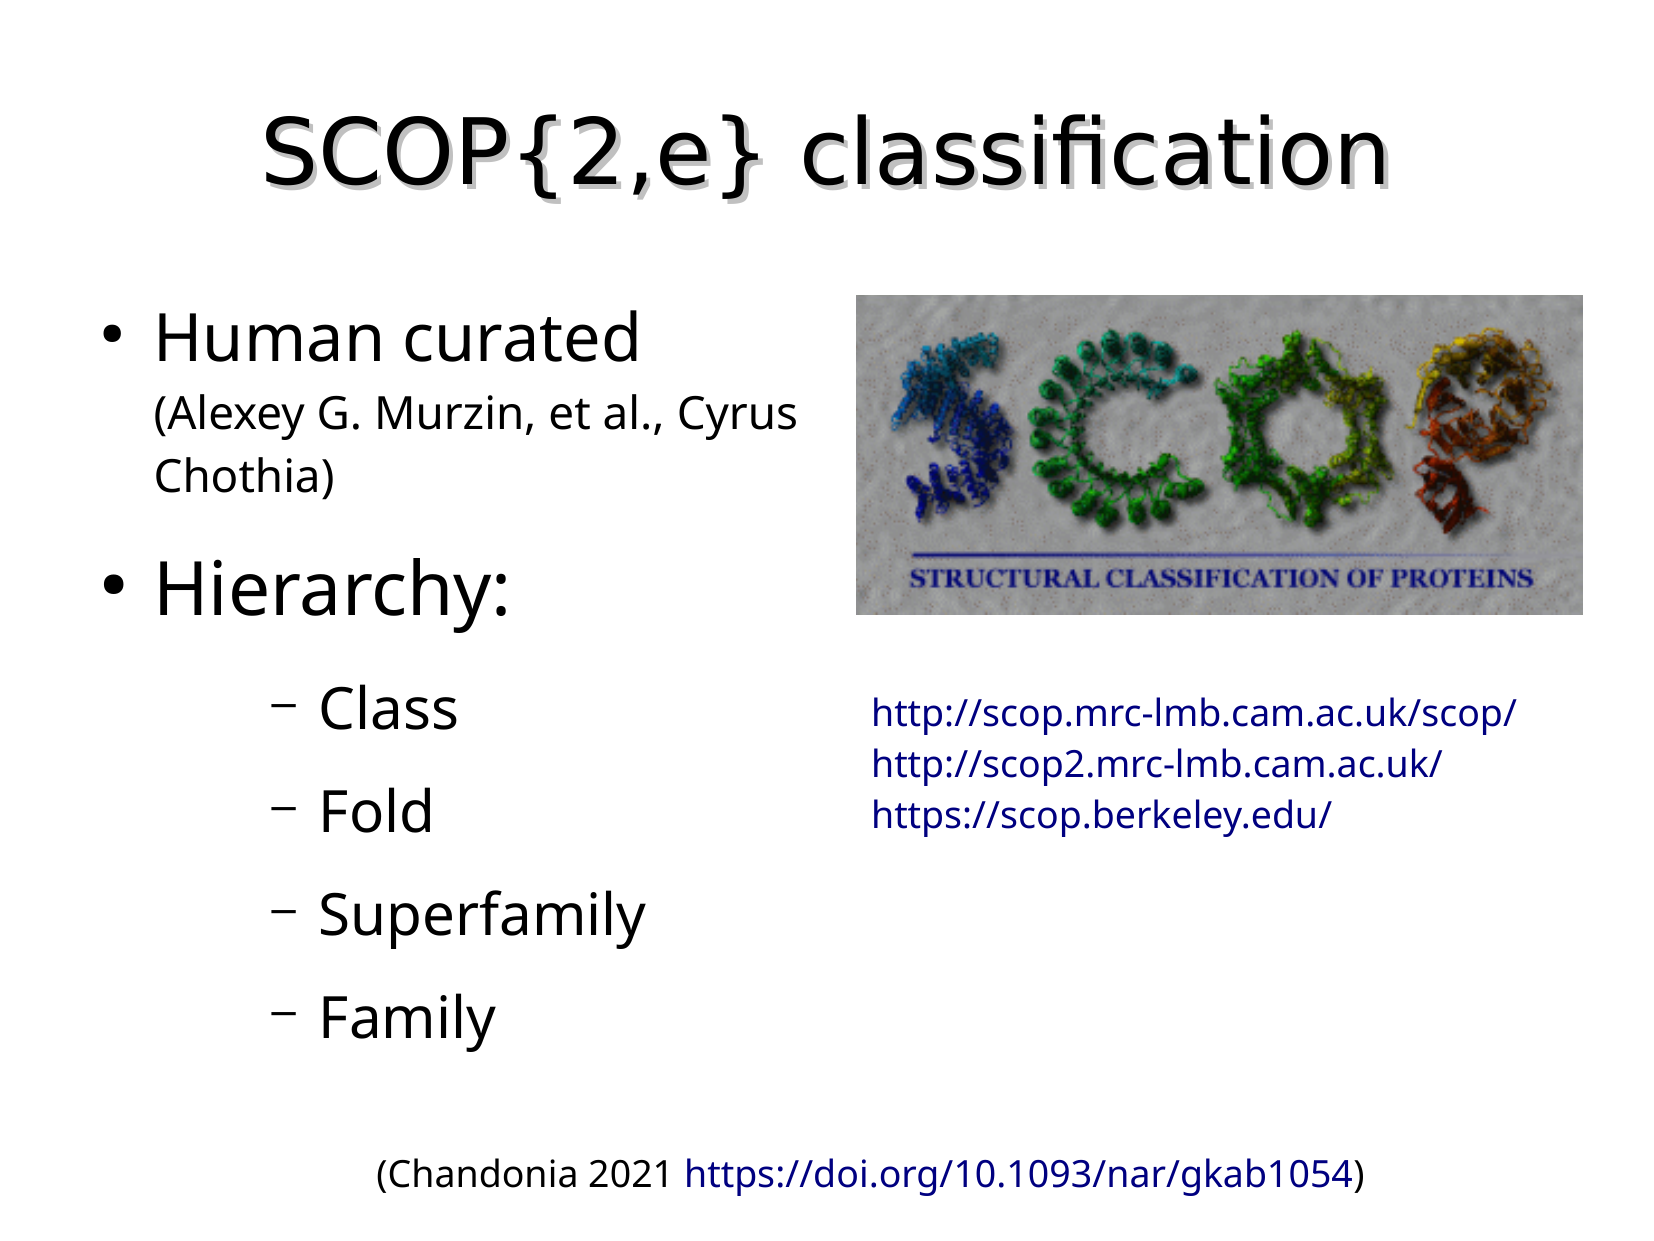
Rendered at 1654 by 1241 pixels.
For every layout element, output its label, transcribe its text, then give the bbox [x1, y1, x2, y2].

picture [856, 295, 1583, 615]
list Human curated (Alexey G. Murzin, et al., Cyrus Chothia) Hierarchy: Class Fold Superfamily Family [82, 290, 809, 1010]
text_box http://scop.mrc-lmb.cam.ac.uk/scop/ http://scop2.mrc-lmb.cam.ac.uk/ https://scop.berkeley.edu/ [856, 679, 1602, 852]
title SCOP{2,e} classification [82, 49, 1571, 257]
text_box (Chandonia 2021 https://doi.org/10.1093/nar/gkab1054) [280, 1140, 1461, 1195]
